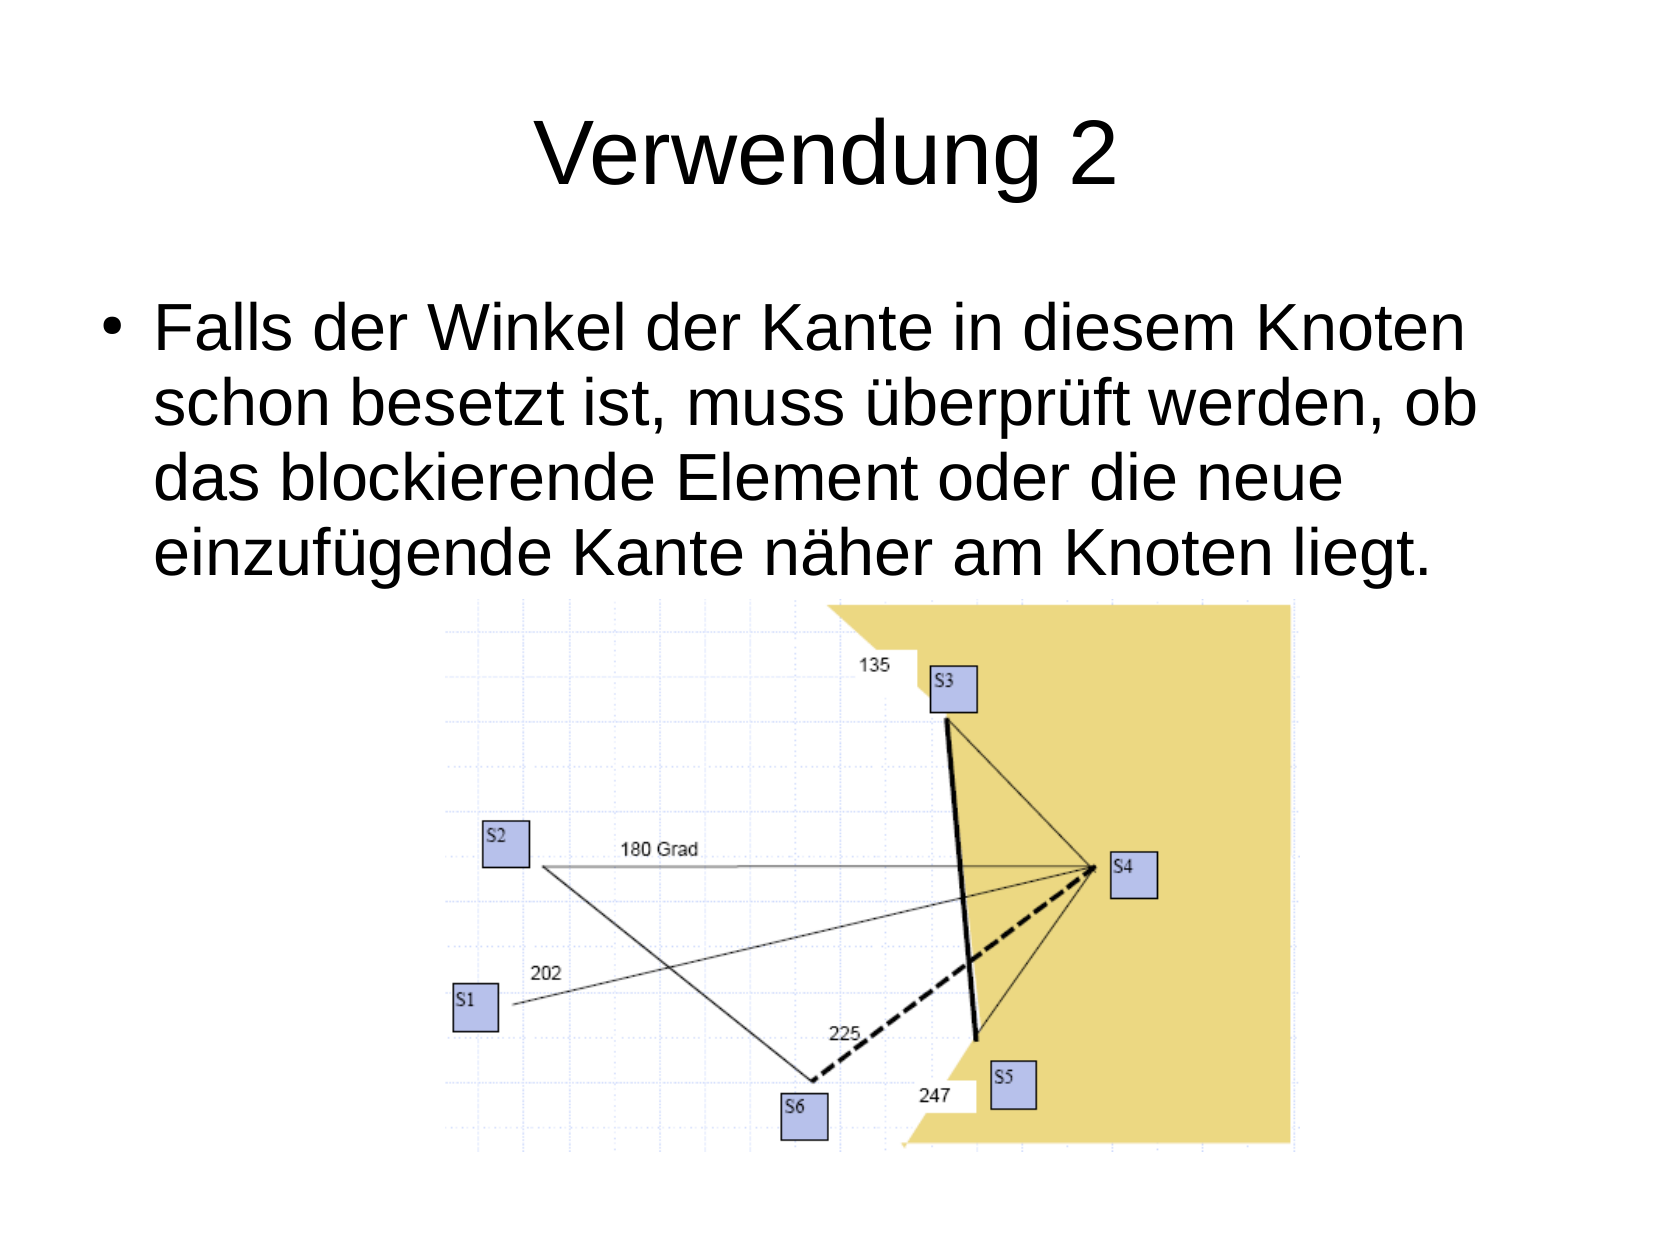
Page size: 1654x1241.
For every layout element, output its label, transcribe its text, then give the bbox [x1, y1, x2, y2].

list Falls der Winkel der Kante in diesem Knoten schon besetzt ist, muss überprüft werden, ob das blockierende Element oder die neue einzufügende Kante näher am Knoten liegt. [82, 290, 1571, 1094]
title Verwendung 2 [82, 56, 1571, 250]
picture [445, 599, 1300, 1152]
